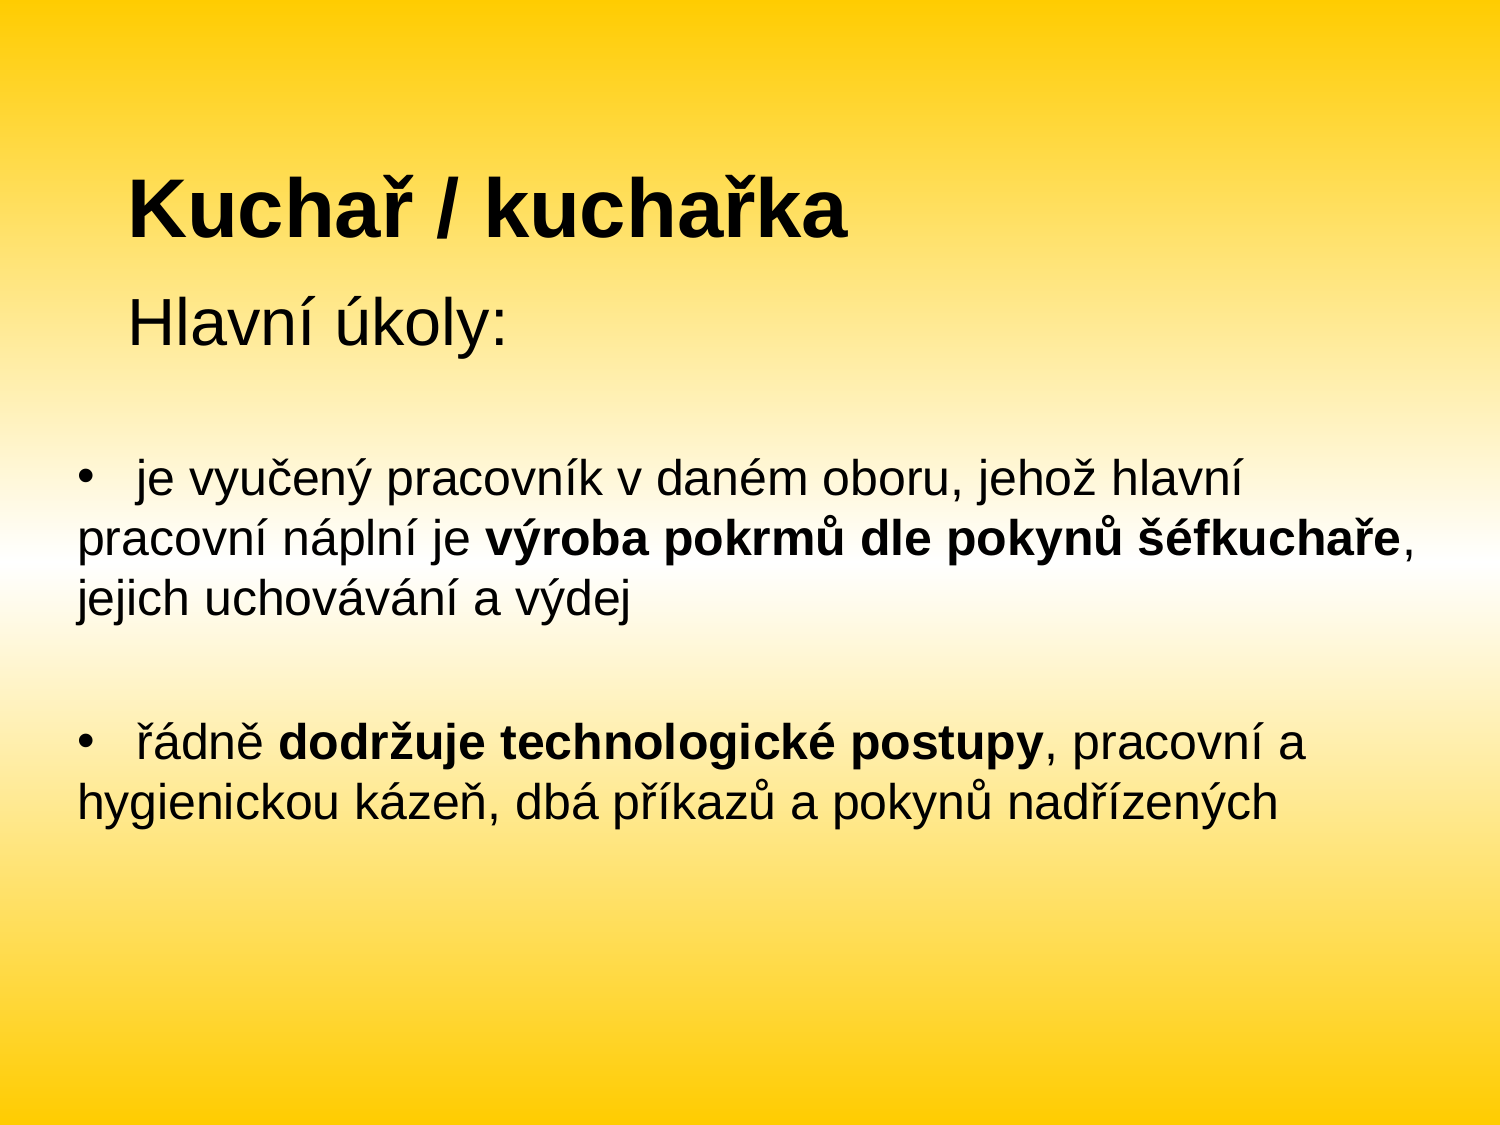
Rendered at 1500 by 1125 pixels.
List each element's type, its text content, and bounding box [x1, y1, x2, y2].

title Kuchař / kuchařka Hlavní úkoly: [112, 99, 1388, 413]
subtitle je vyučený pracovník v daném oboru, jehož hlavní pracovní náplní je výroba pokrmů dle pokynů šéfkuchaře, jejich uchovávání a výdej řádně dodržuje technologické postupy, pracovní a hygienickou kázeň, dbá příkazů a pokynů nadřízených [62, 437, 1450, 1051]
